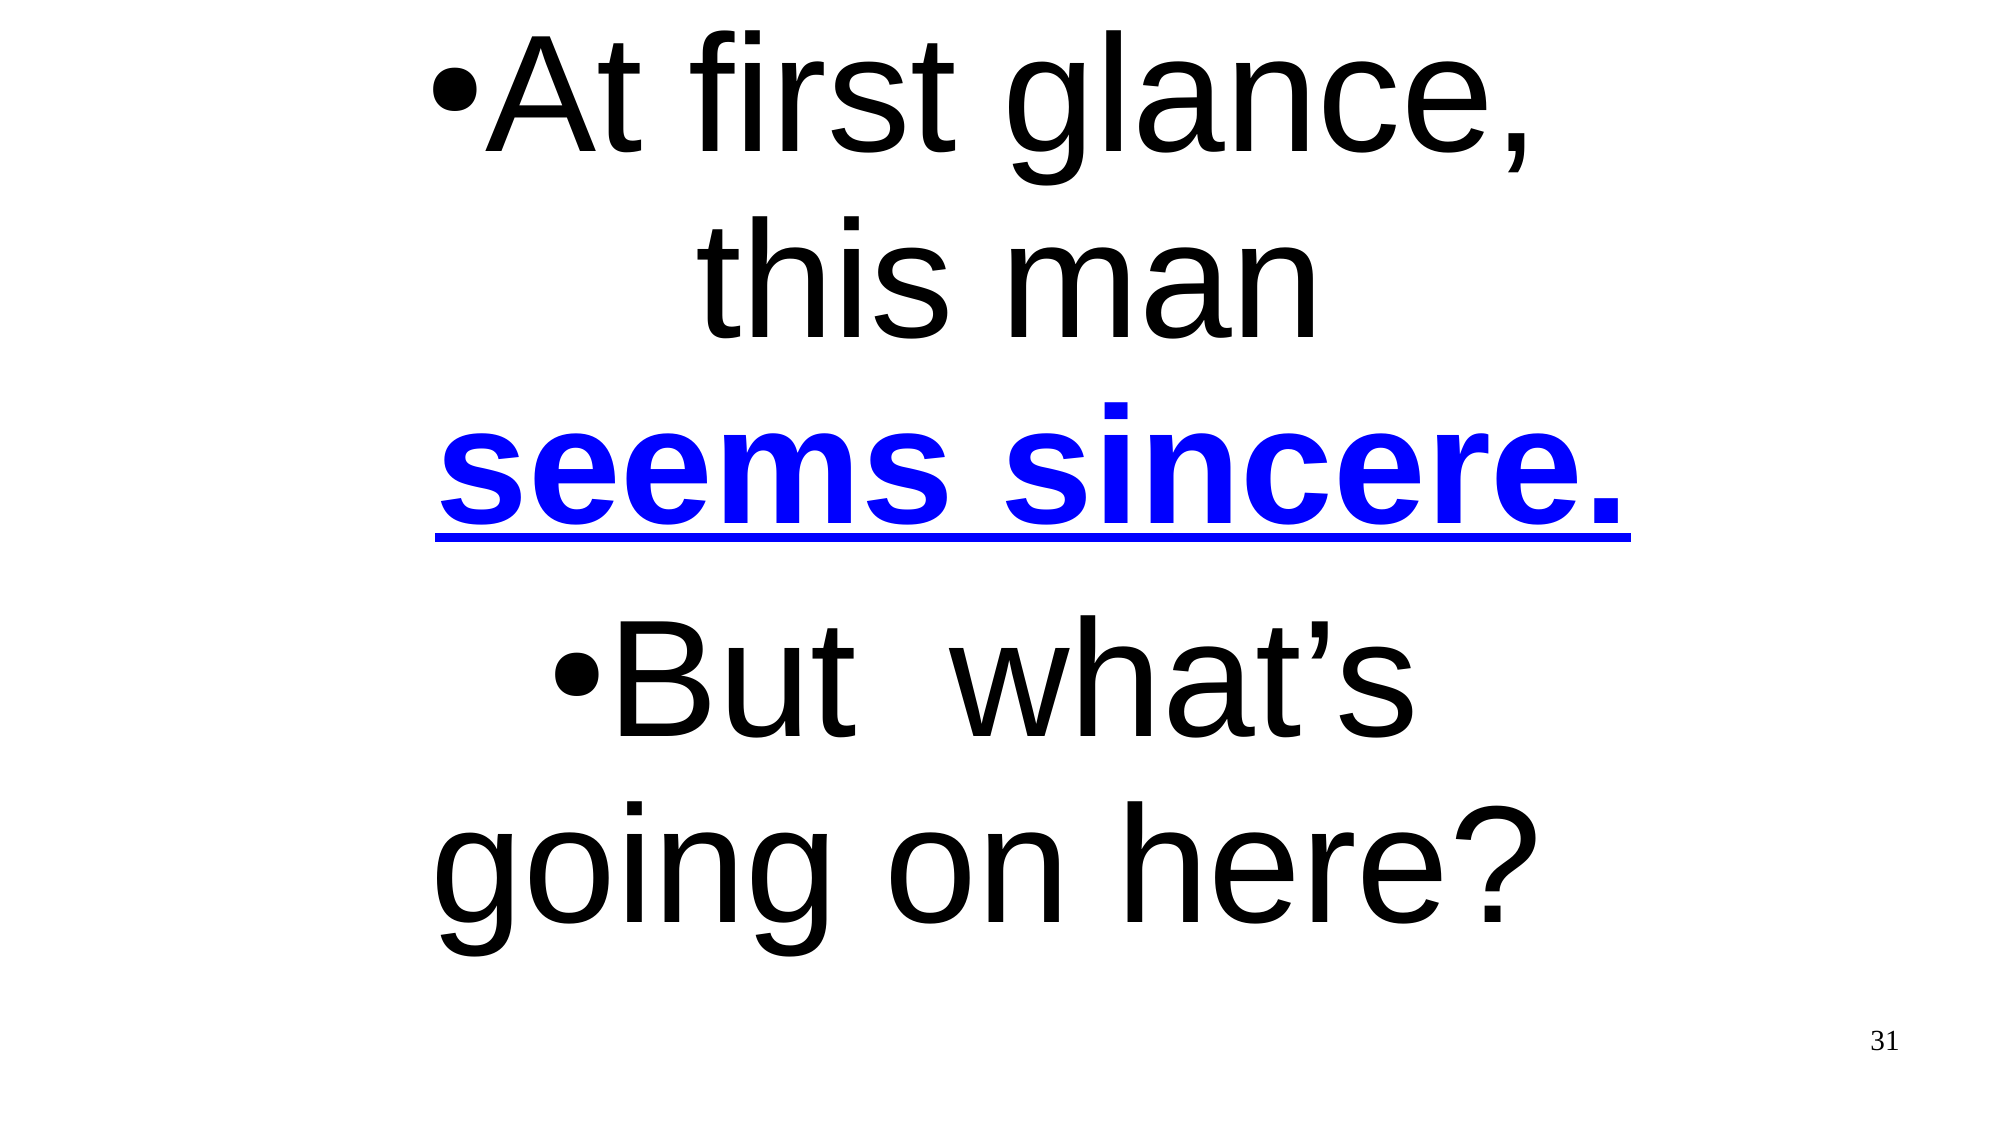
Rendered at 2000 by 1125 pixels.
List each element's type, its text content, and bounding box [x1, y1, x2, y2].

list At first glance, this man seems sincere. But what’s going on here? [0, 0, 1996, 1123]
